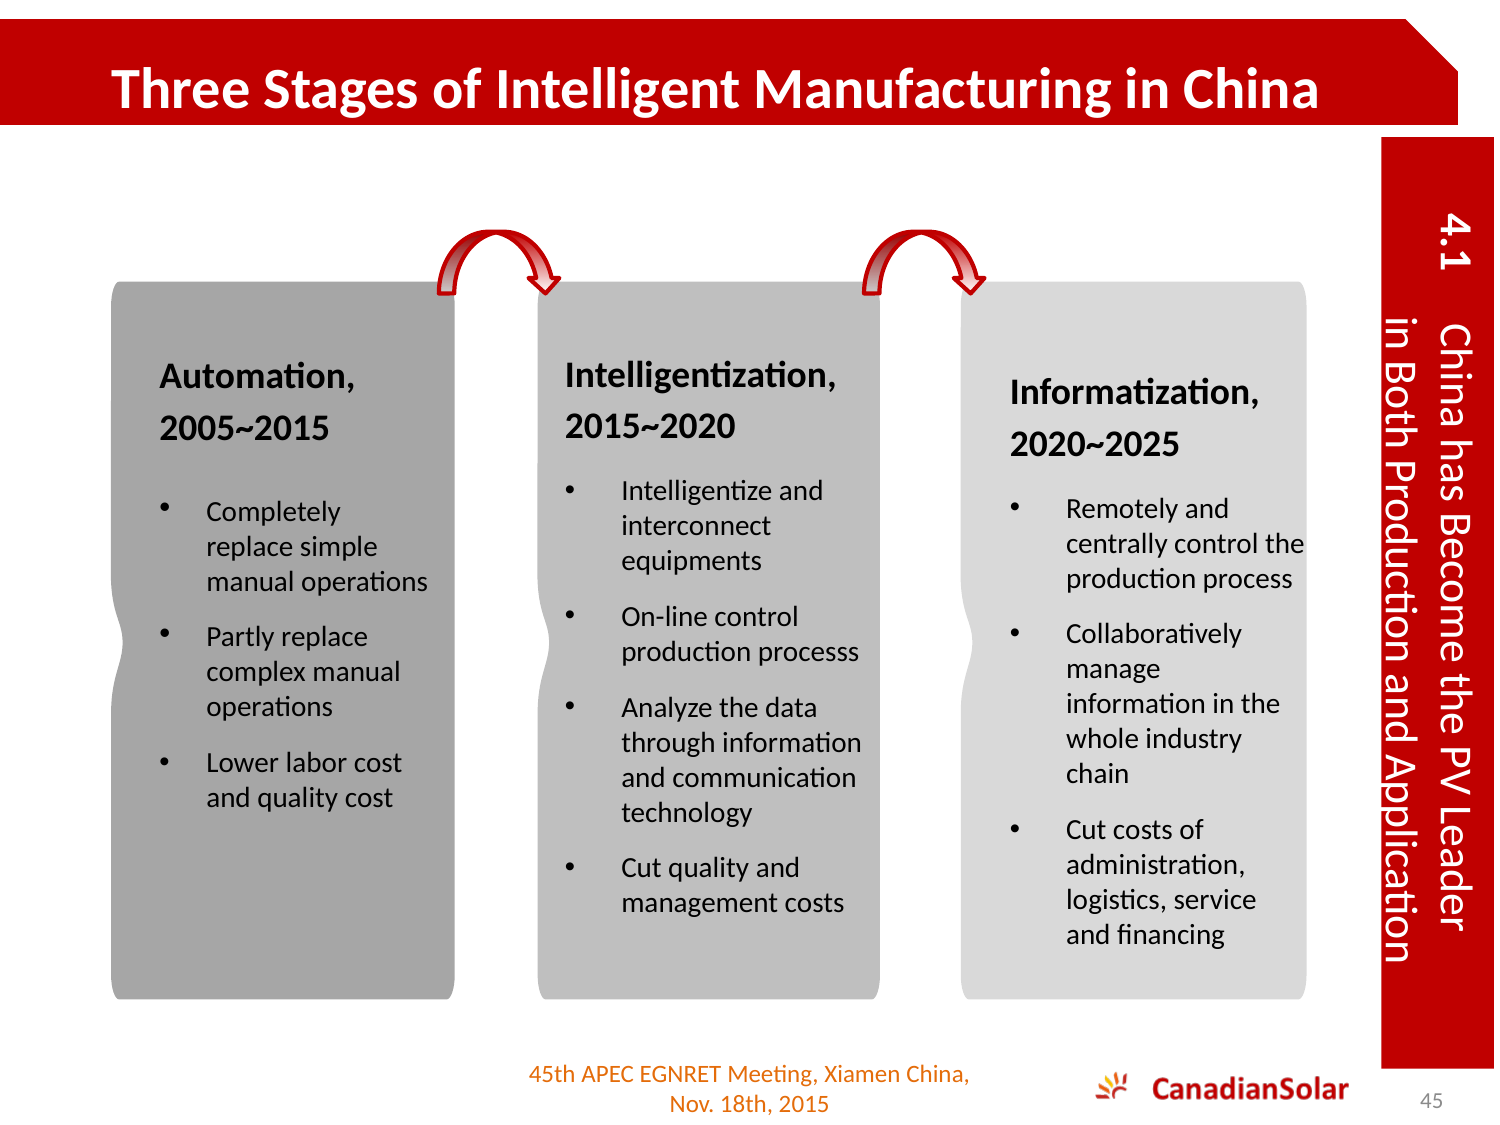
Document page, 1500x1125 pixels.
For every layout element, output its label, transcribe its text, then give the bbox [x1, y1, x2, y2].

slide_number <編號> [1108, 1069, 1459, 1125]
text_box Intelligentization, 2015~2020 Intelligentize and interconnect equipments On-line control production processs Analyze the data through information and communication technology Cut quality and management costs [564, 328, 880, 934]
text_box [110, 231, 1307, 1000]
text_box Informatization, 2020~2025 Remotely and centrally control the production process Collaboratively manage information in the whole industry chain Cut costs of administration, logistics, service and financing [1009, 326, 1306, 985]
text_box 4.1 China has Become the PV Leader in Both Production and Application [1381, 137, 1494, 1069]
text_box Automation, 2005~2015 Completely replace simple manual operations Partly replace complex manual operations Lower labor cost and quality cost [159, 278, 432, 880]
text_box Three Stages of Intelligent Manufacturing in China [0, 19, 1459, 126]
footer 45th APEC EGNRET Meeting, Xiamen China, Nov. 18th, 2015 [512, 1057, 988, 1118]
picture [1080, 1046, 1377, 1125]
